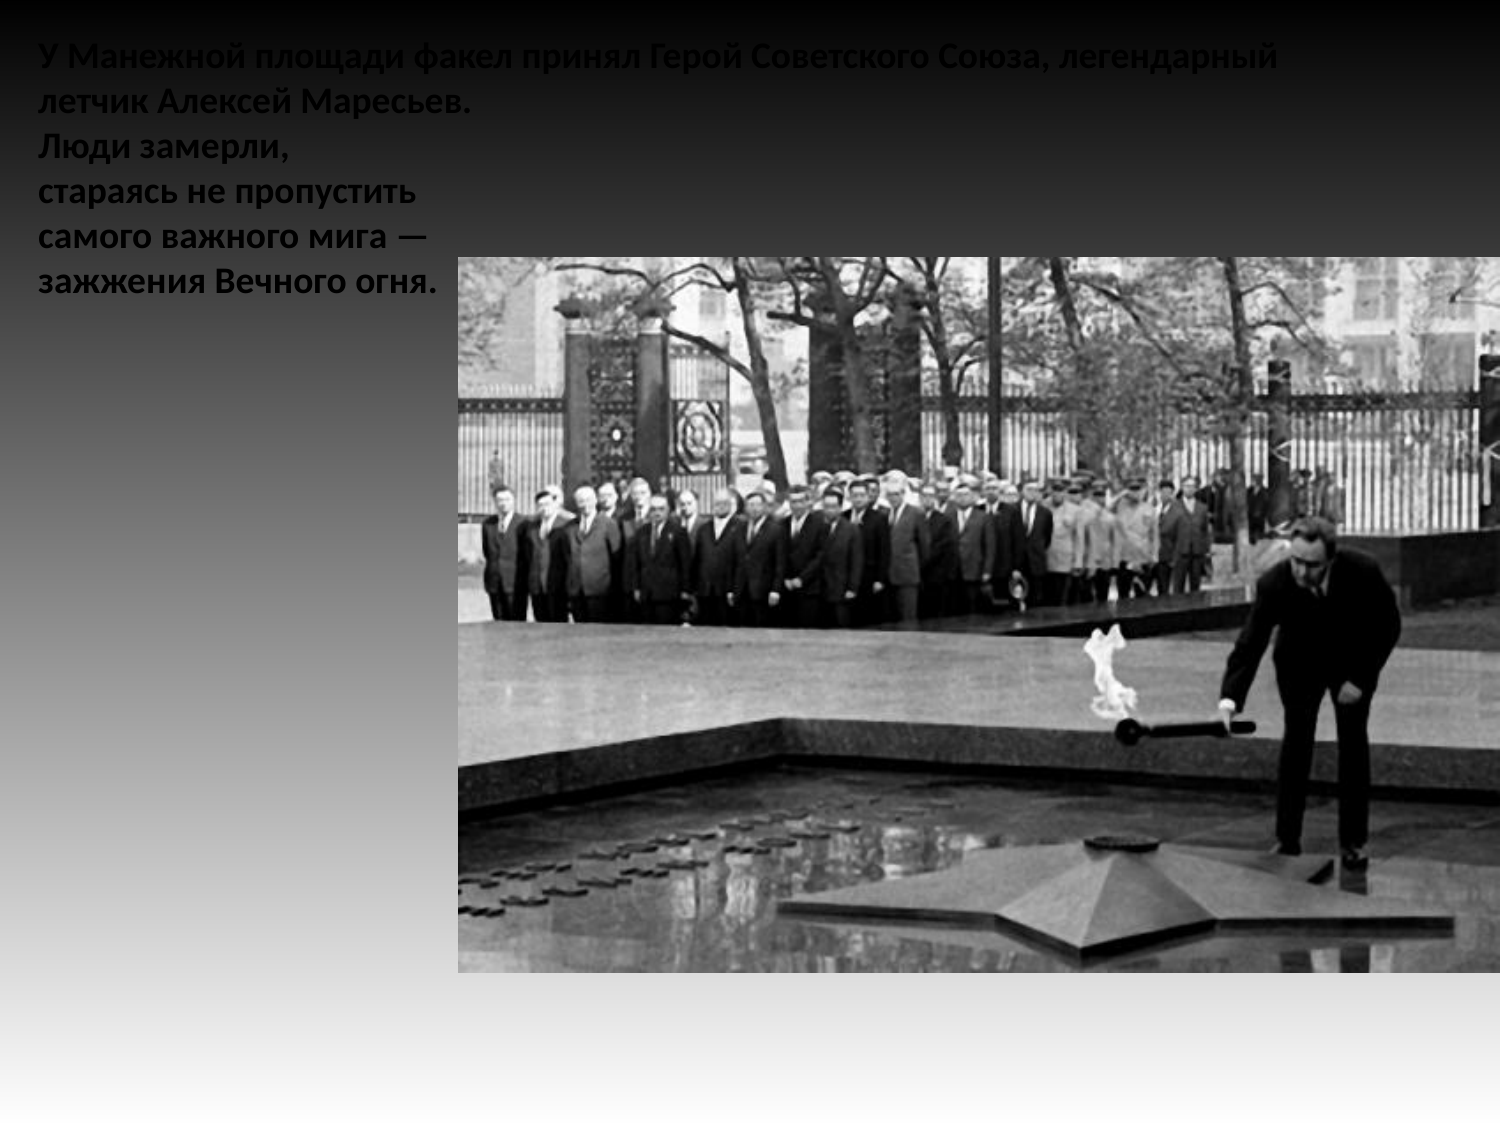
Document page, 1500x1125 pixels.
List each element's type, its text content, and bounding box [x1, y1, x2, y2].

text_box У Манежной площади факел принял Герой Советского Союза, легендарный летчик Алексей Маресьев. Люди замерли, стараясь не пропустить самого важного мига — зажжения Вечного огня. [23, 23, 1371, 354]
picture [458, 257, 1500, 973]
